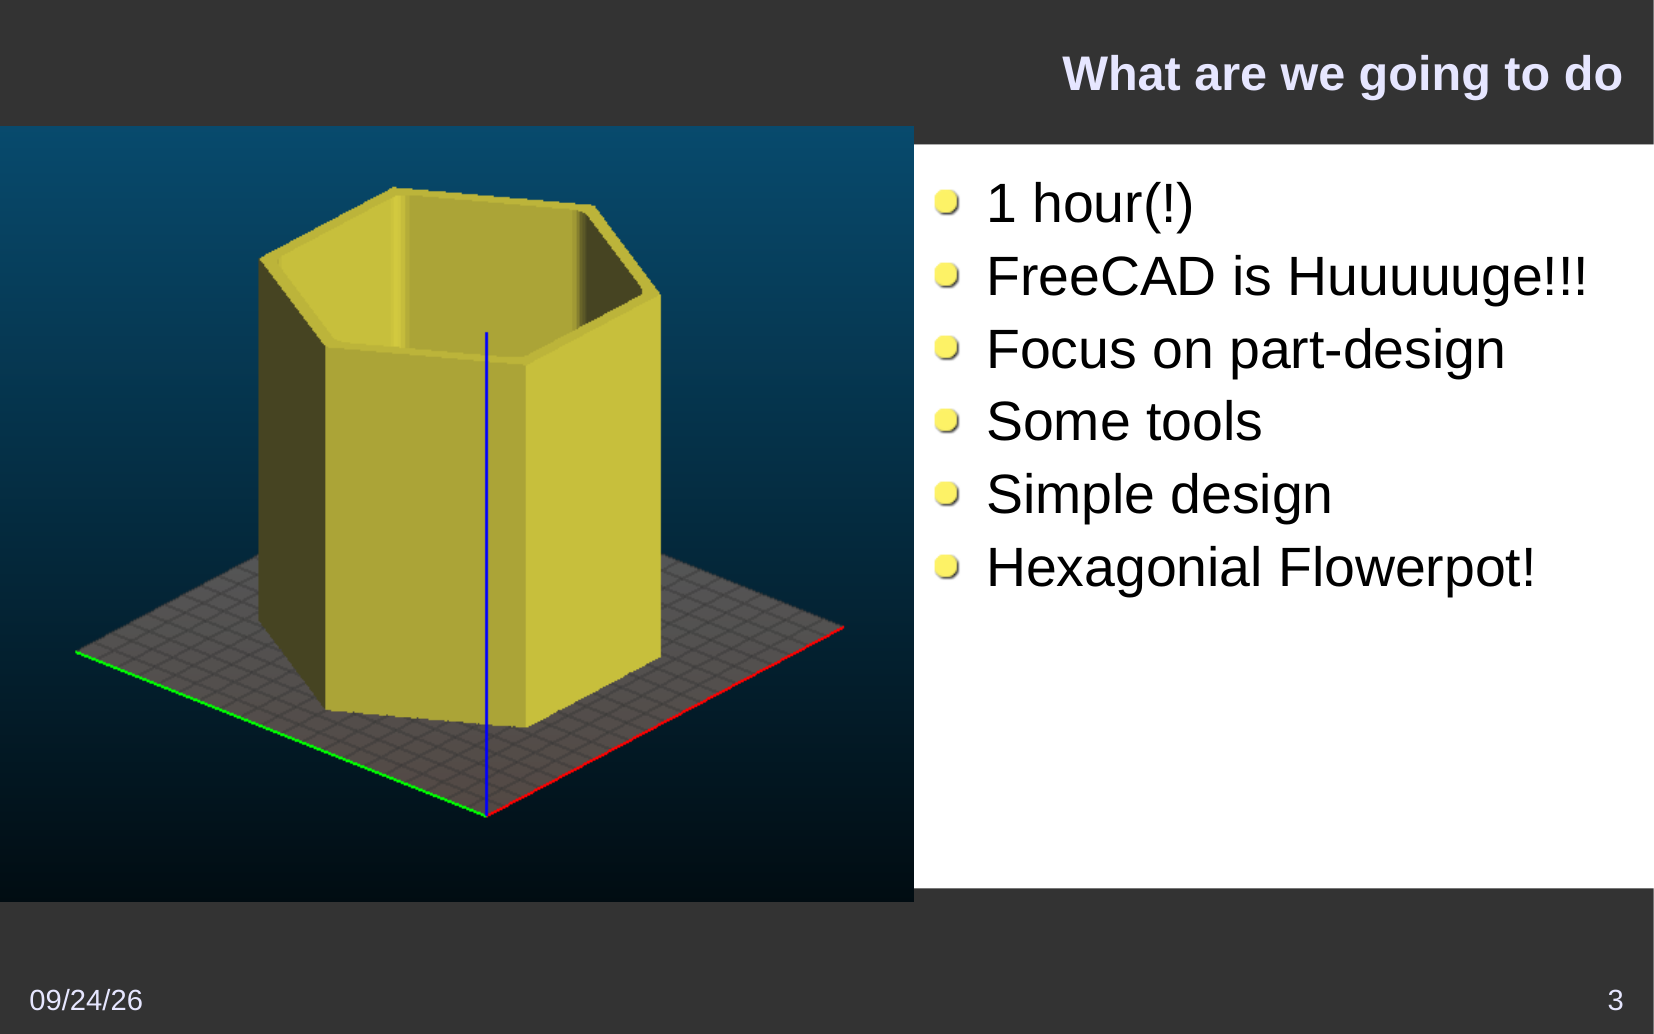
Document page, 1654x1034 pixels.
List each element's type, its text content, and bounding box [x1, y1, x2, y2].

list 1 hour(!) FreeCAD is Huuuuuge!!! Focus on part-design Some tools Simple design Hexagonial Flowerpot! [915, 172, 1625, 862]
title What are we going to do [29, 24, 1624, 123]
picture [0, 0, 1654, 1034]
